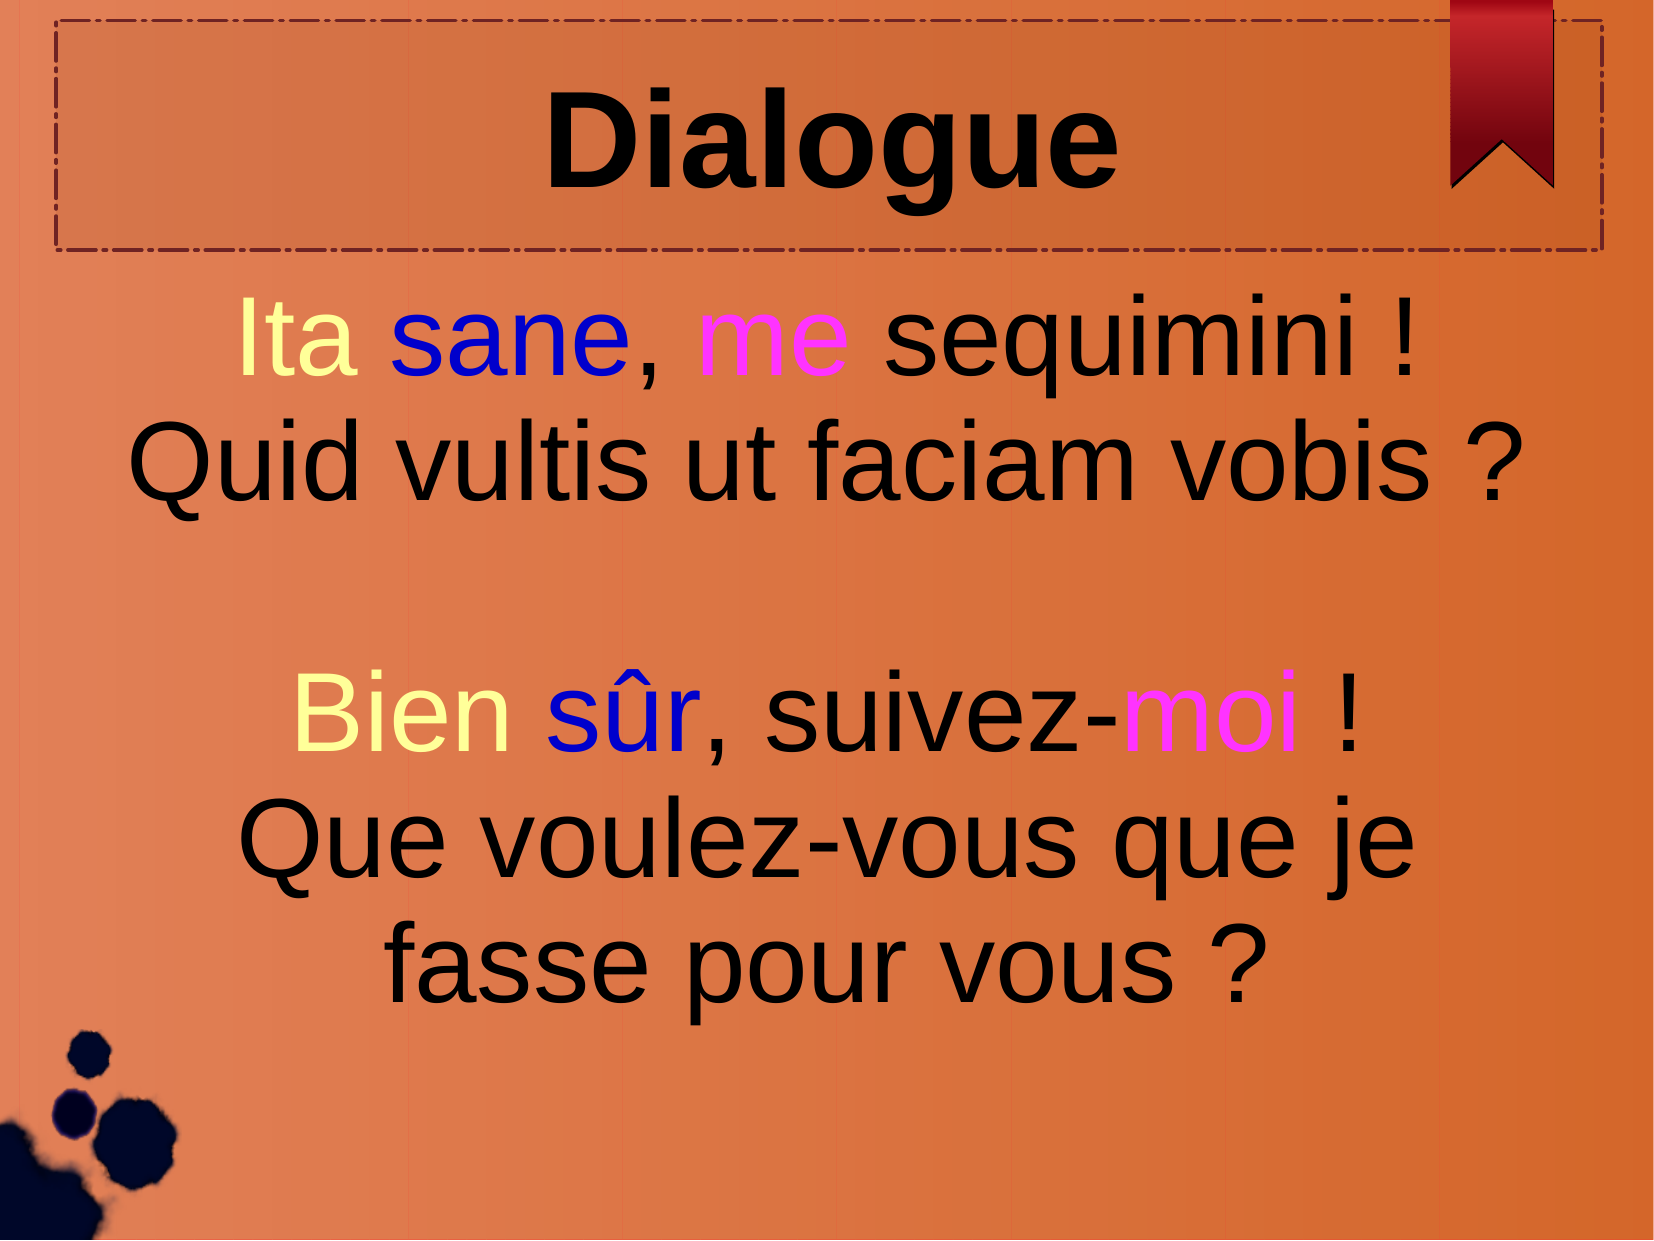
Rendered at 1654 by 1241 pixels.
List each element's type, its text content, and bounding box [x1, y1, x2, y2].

title Dialogue [59, 23, 1607, 257]
text_box Ita sane, me sequimini ! Quid vultis ut faciam vobis ? Bien sûr, suivez-moi ! Que voulez-vous que je fasse pour vous ? [82, 273, 1571, 1027]
